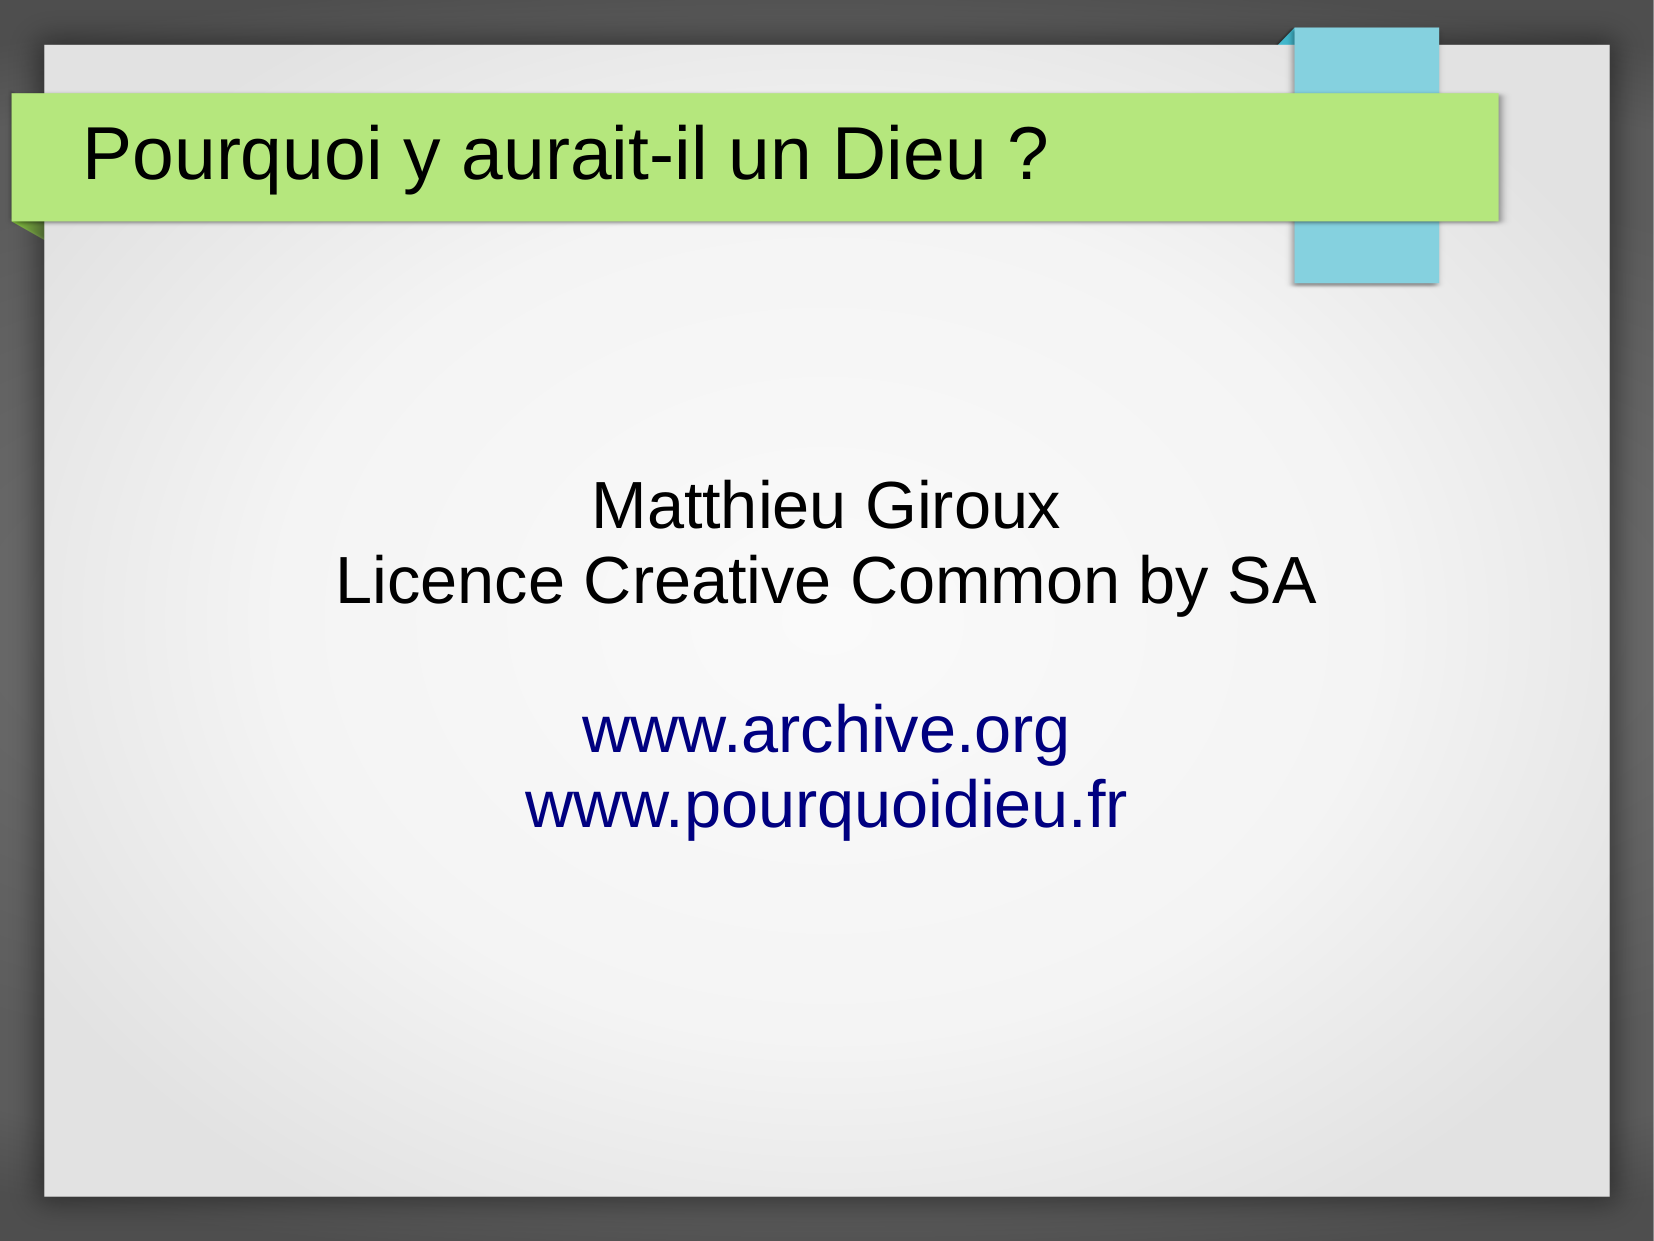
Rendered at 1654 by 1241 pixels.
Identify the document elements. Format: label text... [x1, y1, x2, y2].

title Pourquoi y aurait-il un Dieu ? [82, 94, 1264, 213]
picture [0, 0, 1654, 1241]
subtitle Matthieu Giroux Licence Creative Common by SA www.archive.org www.pourquoidieu.fr [82, 295, 1571, 1015]
